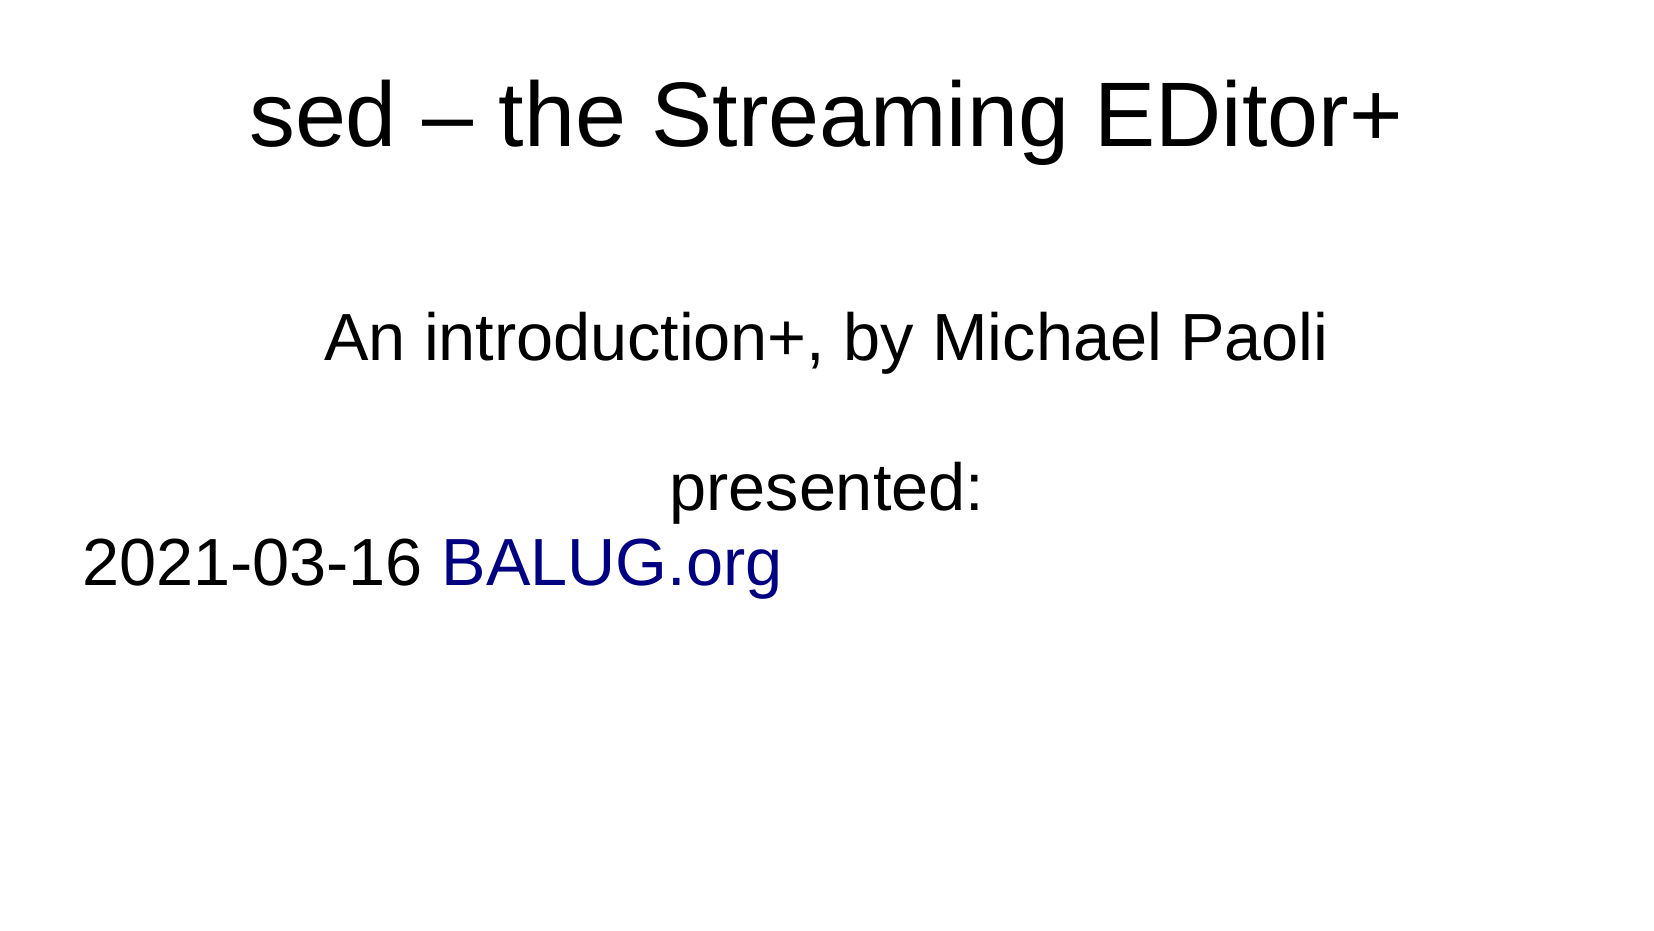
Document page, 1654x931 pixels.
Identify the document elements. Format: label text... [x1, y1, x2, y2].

title sed – the Streaming EDitor+ [82, 37, 1571, 193]
subtitle An introduction+, by Michael Paoli presented: 2021-03-16 BALUG.org [82, 217, 1571, 758]
